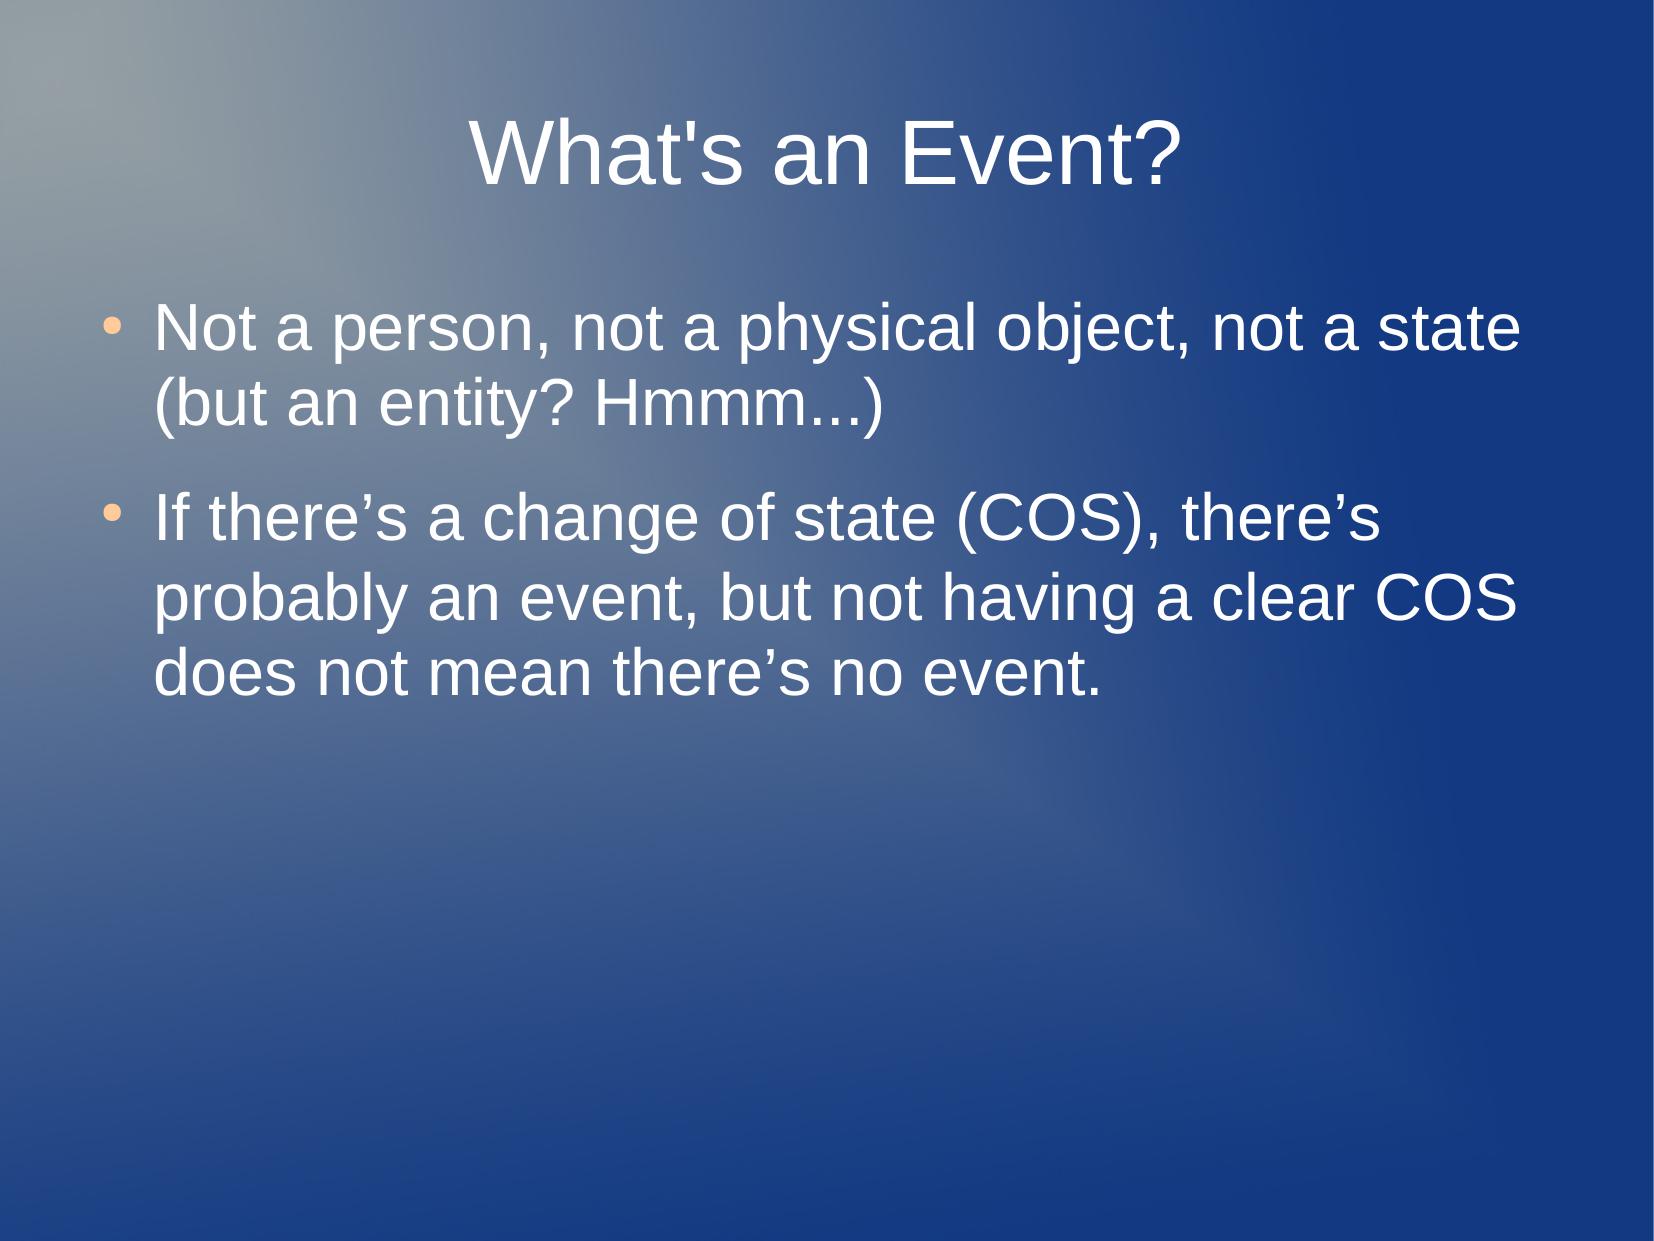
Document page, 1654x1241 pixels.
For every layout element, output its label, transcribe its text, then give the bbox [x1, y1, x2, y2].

list Not a person, not a physical object, not a state (but an entity? Hmmm...) ﻿If there’s a change of state (COS), there’s probably an event, but not having a clear COS does not mean there’s no event. [82, 290, 1571, 1094]
title What's an Event? [82, 49, 1571, 257]
picture [0, 0, 1654, 1241]
